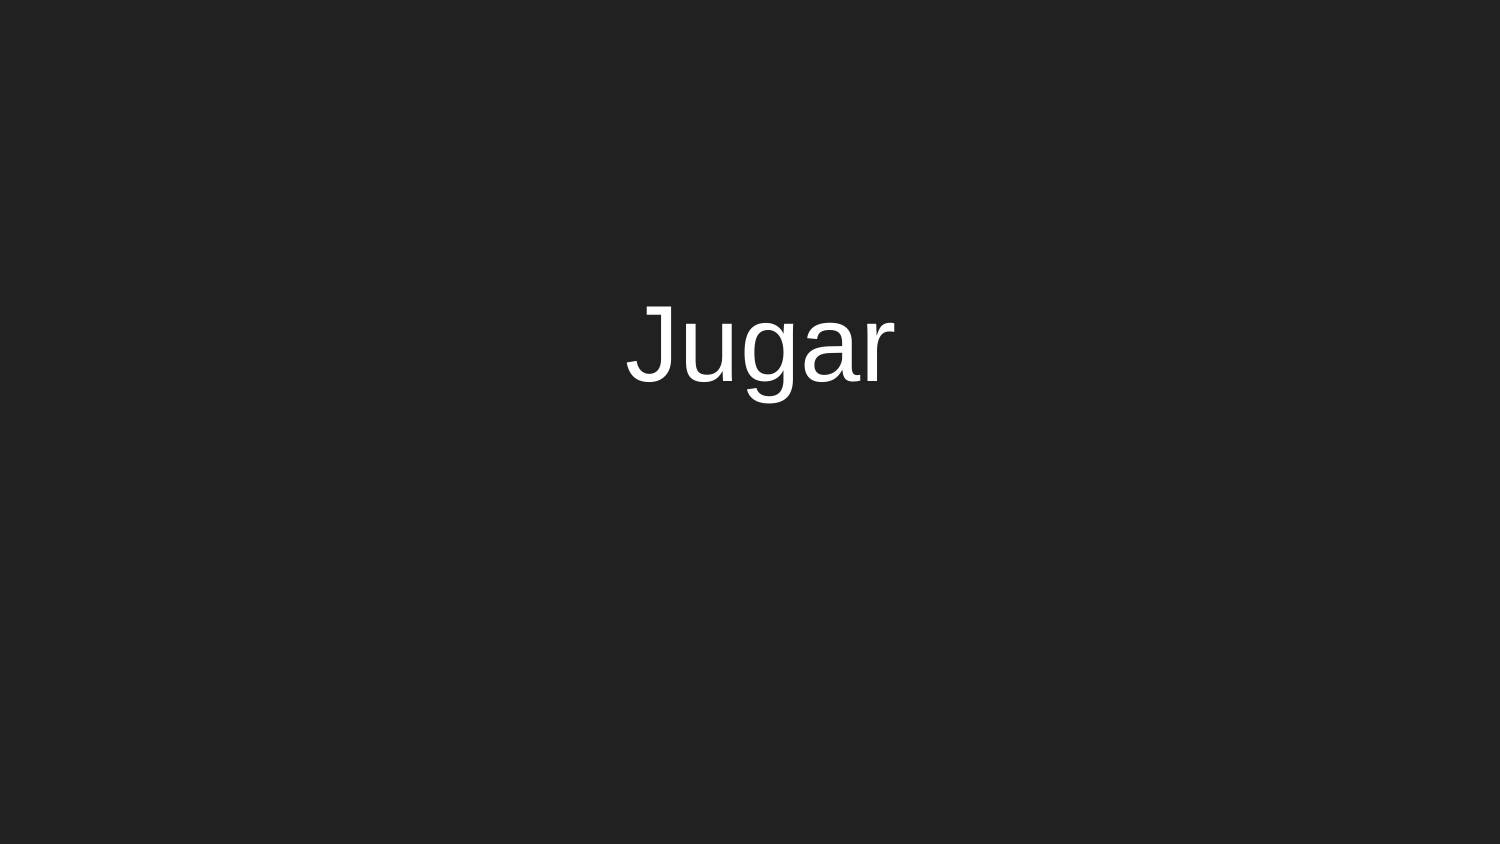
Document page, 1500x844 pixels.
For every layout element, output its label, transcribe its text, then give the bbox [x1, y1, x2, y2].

title Jugar [62, 251, 1461, 418]
